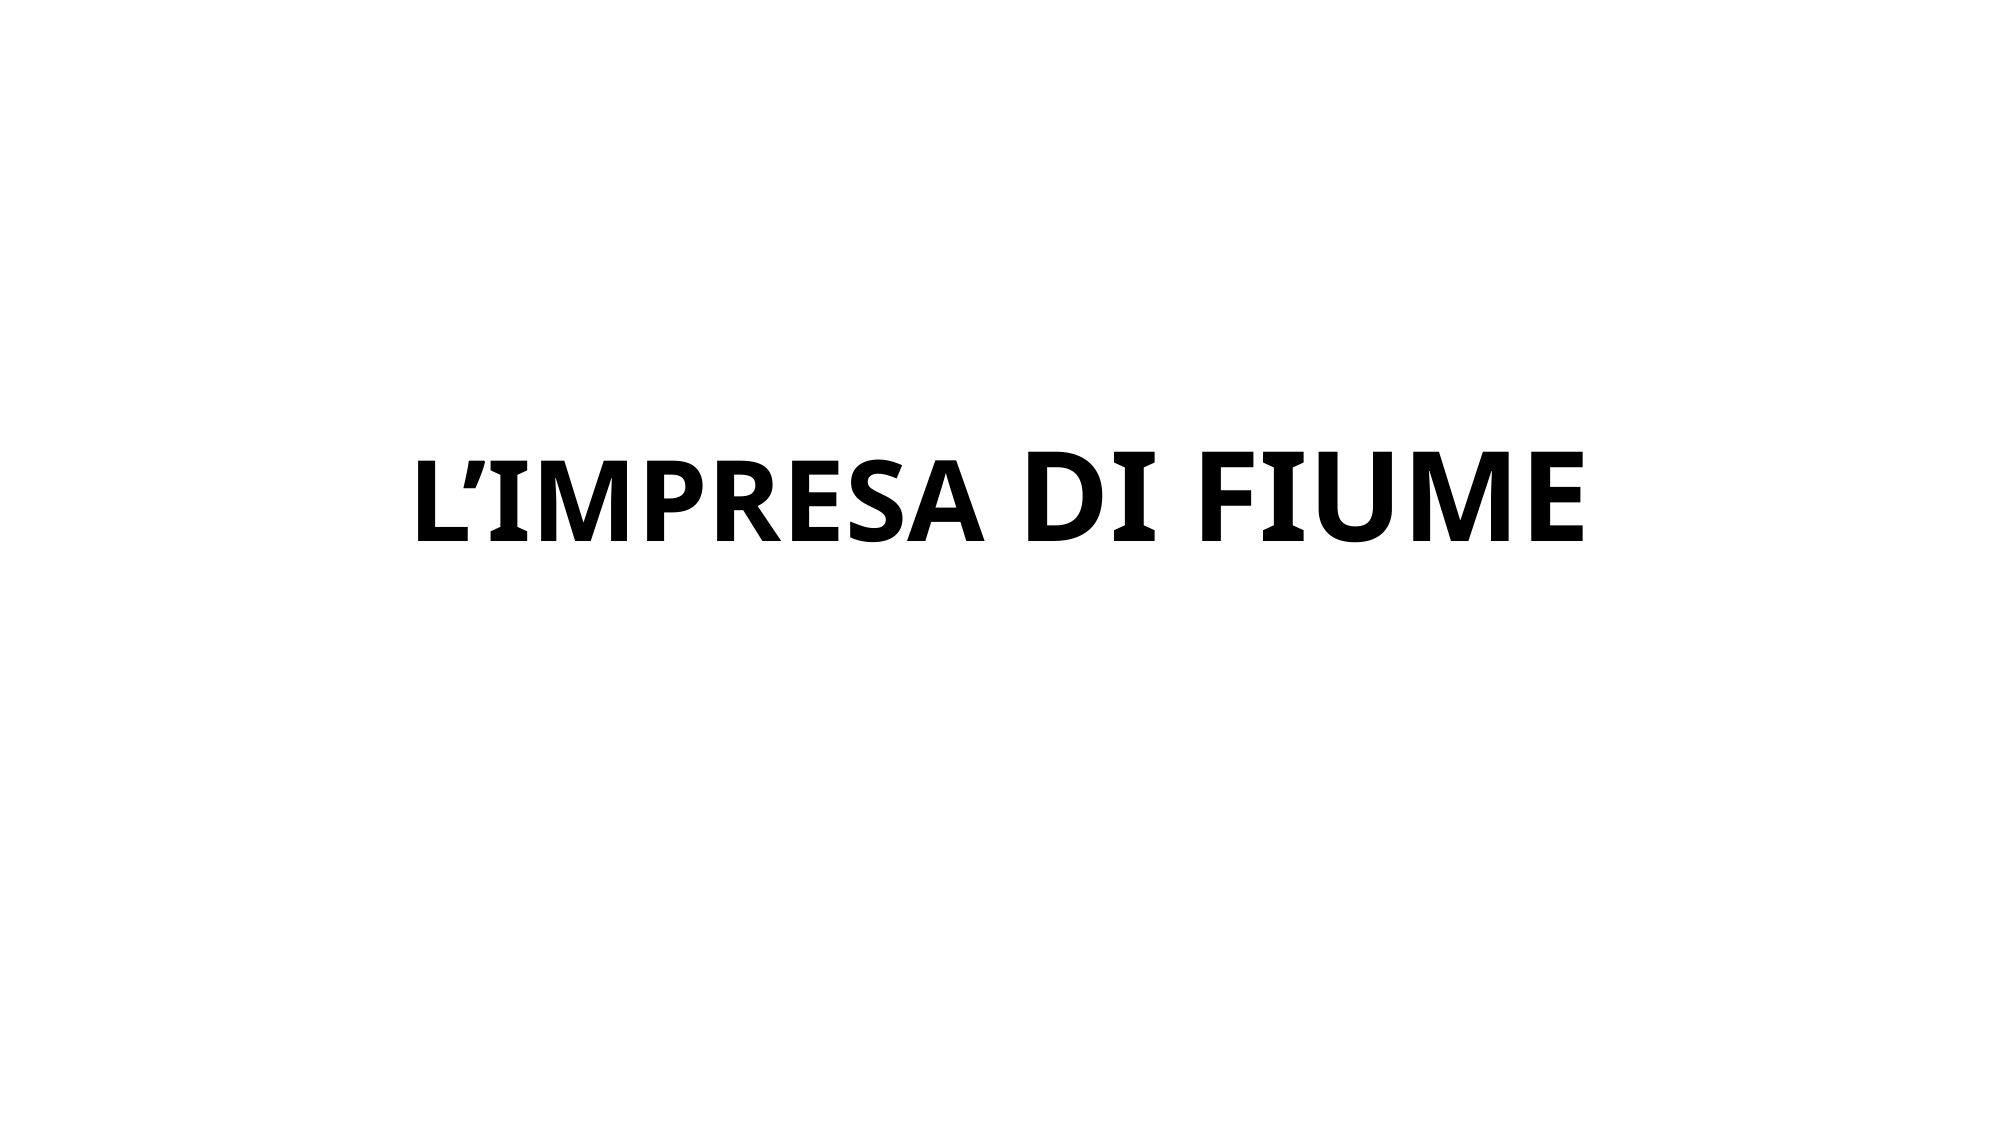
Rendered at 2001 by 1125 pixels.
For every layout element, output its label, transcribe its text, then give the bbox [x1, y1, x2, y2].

title L’IMPRESA DI FIUME [249, 184, 1750, 576]
